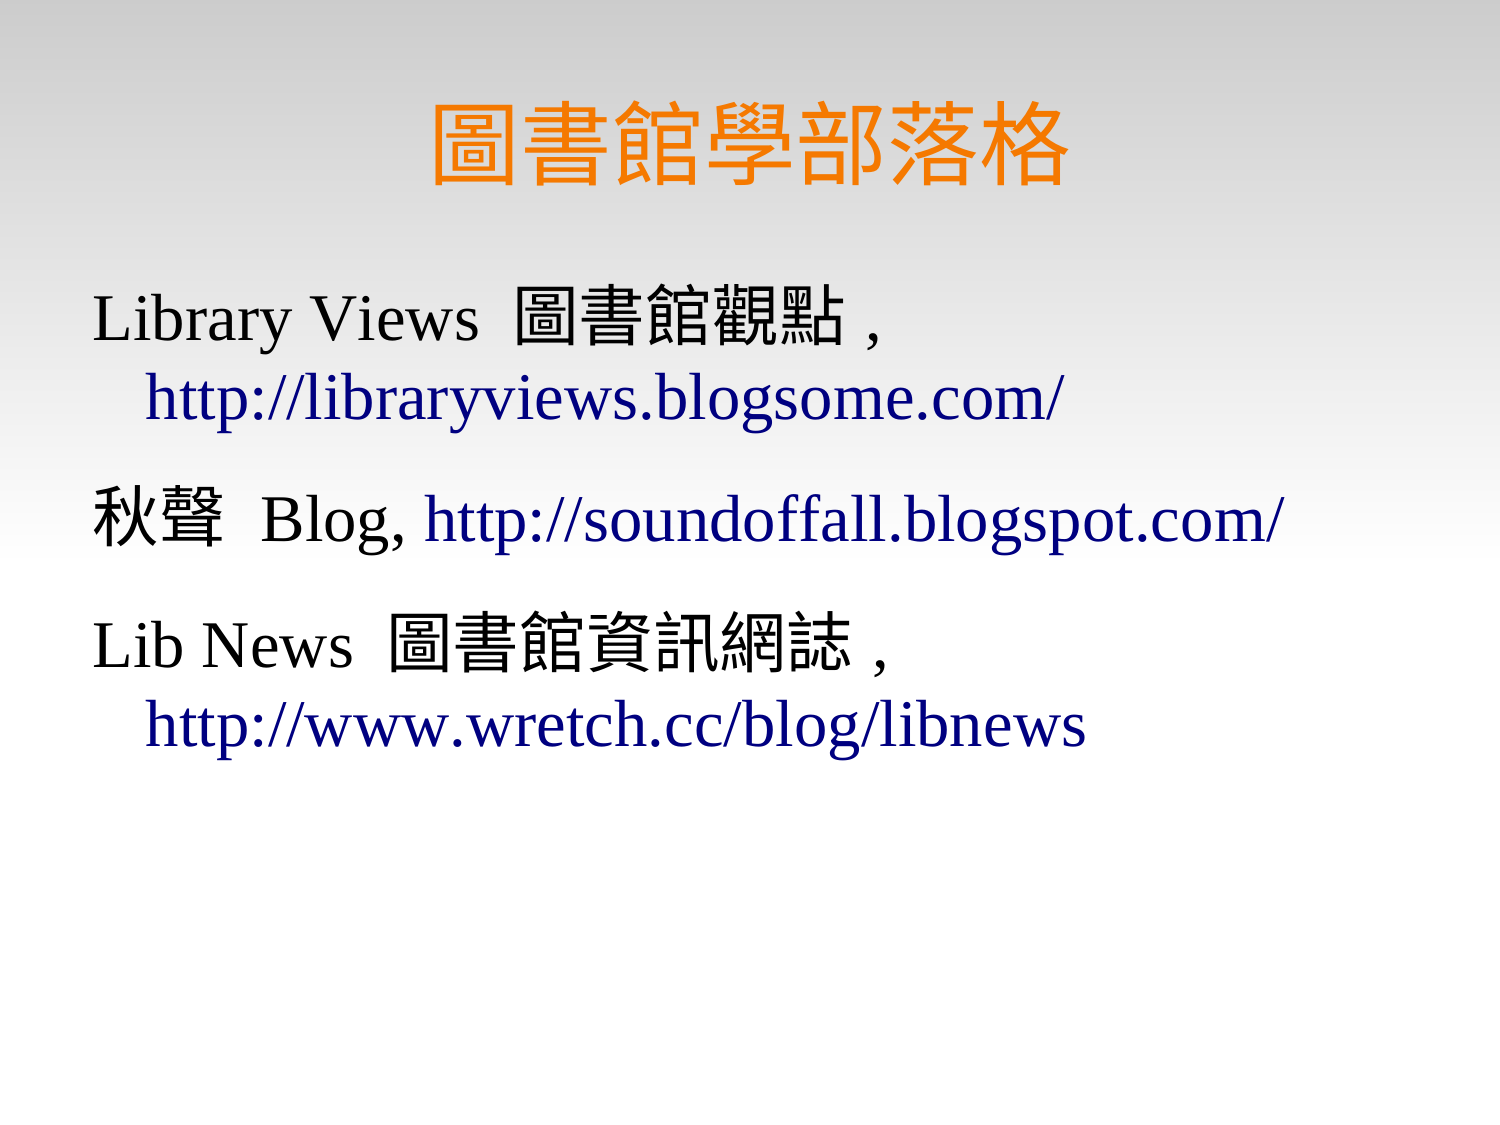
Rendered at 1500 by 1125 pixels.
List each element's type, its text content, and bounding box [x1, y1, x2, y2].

list Library Views 圖書館觀點, http://libraryviews.blogsome.com/ 秋聲 Blog, http://soundoffall.blogspot.com/ Lib News 圖書館資訊網誌, http://www.wretch.cc/blog/libnews [75, 263, 1425, 1006]
title 圖書館學部落格 [75, 44, 1425, 233]
